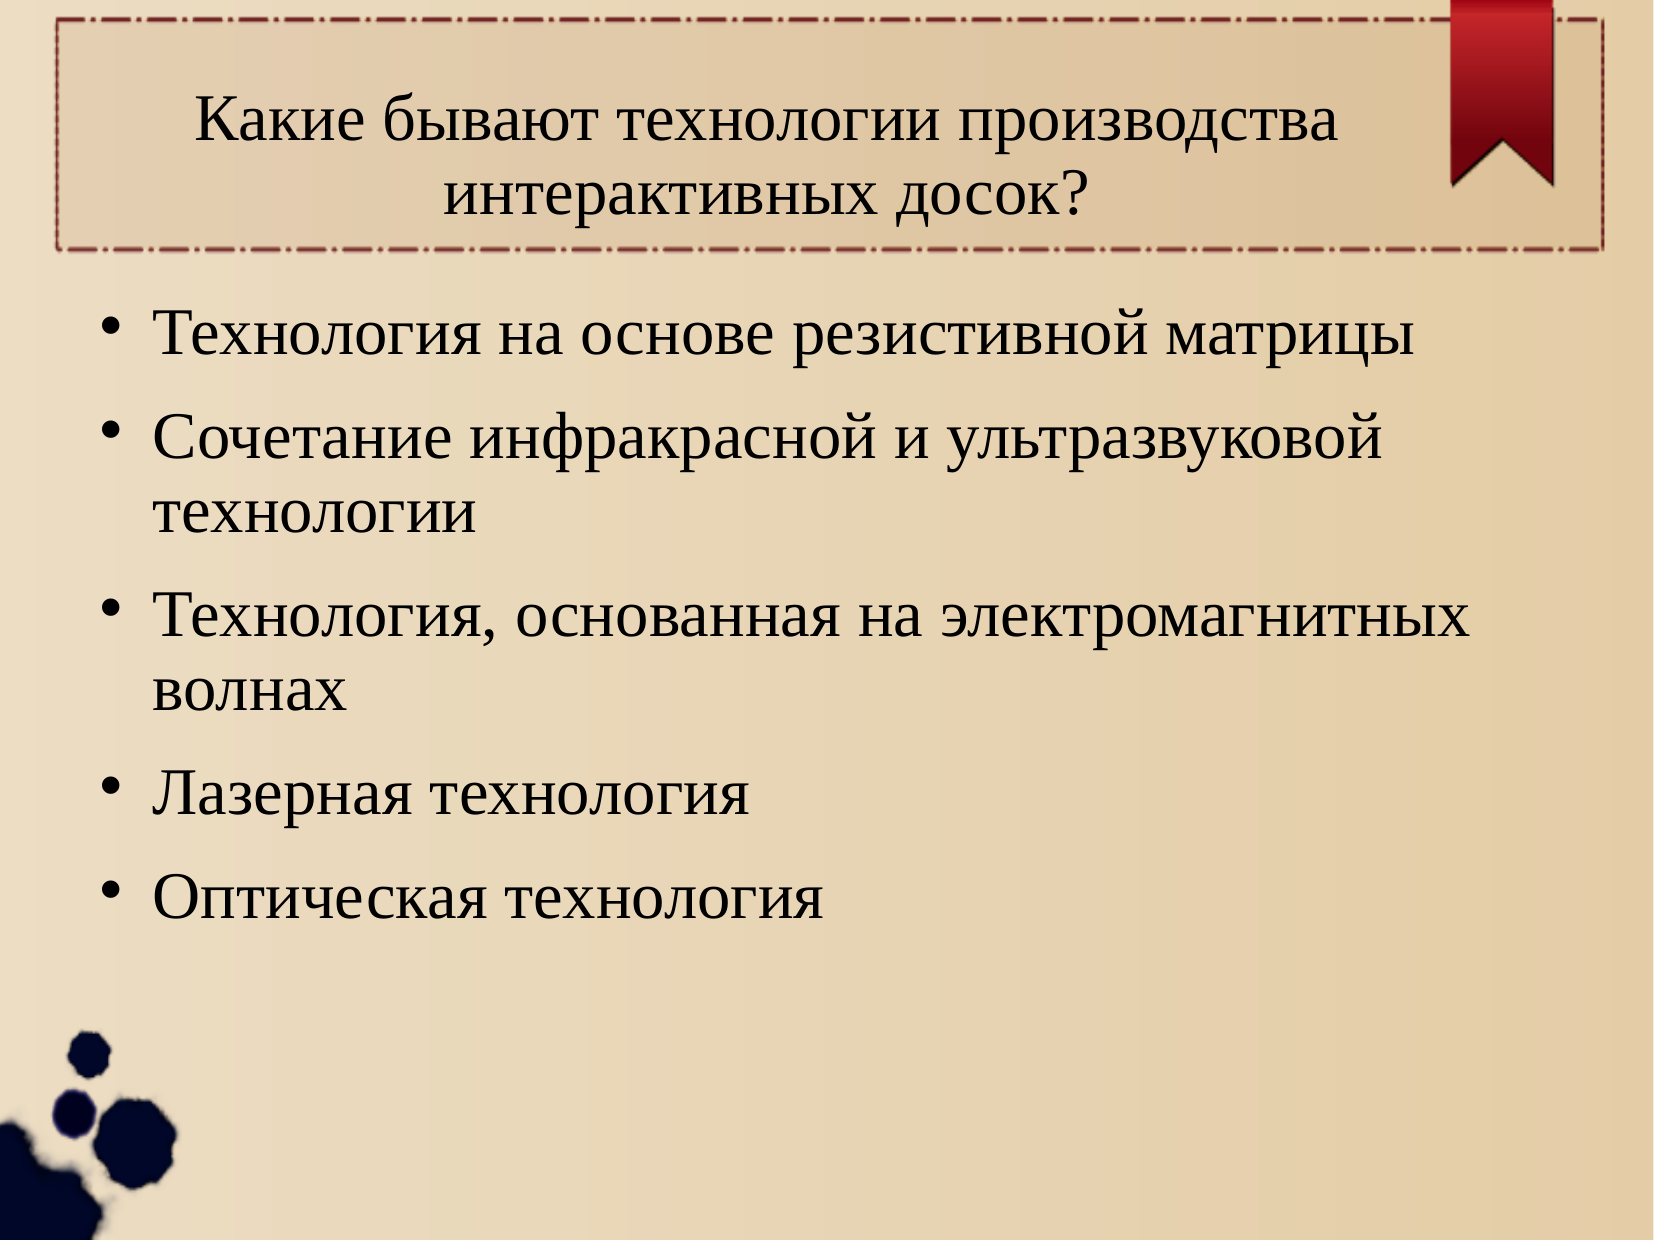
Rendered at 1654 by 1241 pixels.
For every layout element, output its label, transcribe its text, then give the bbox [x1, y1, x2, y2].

list Технология на основе резистивной матрицы Сочетание инфракрасной и ультразвуковой технологии Технология, основанная на электромагнитных волнах Лазерная технология Оптическая технология [82, 290, 1538, 1010]
title Какие бывают технологии производства интерактивных досок? [82, 49, 1453, 257]
picture [0, 0, 1654, 1240]
